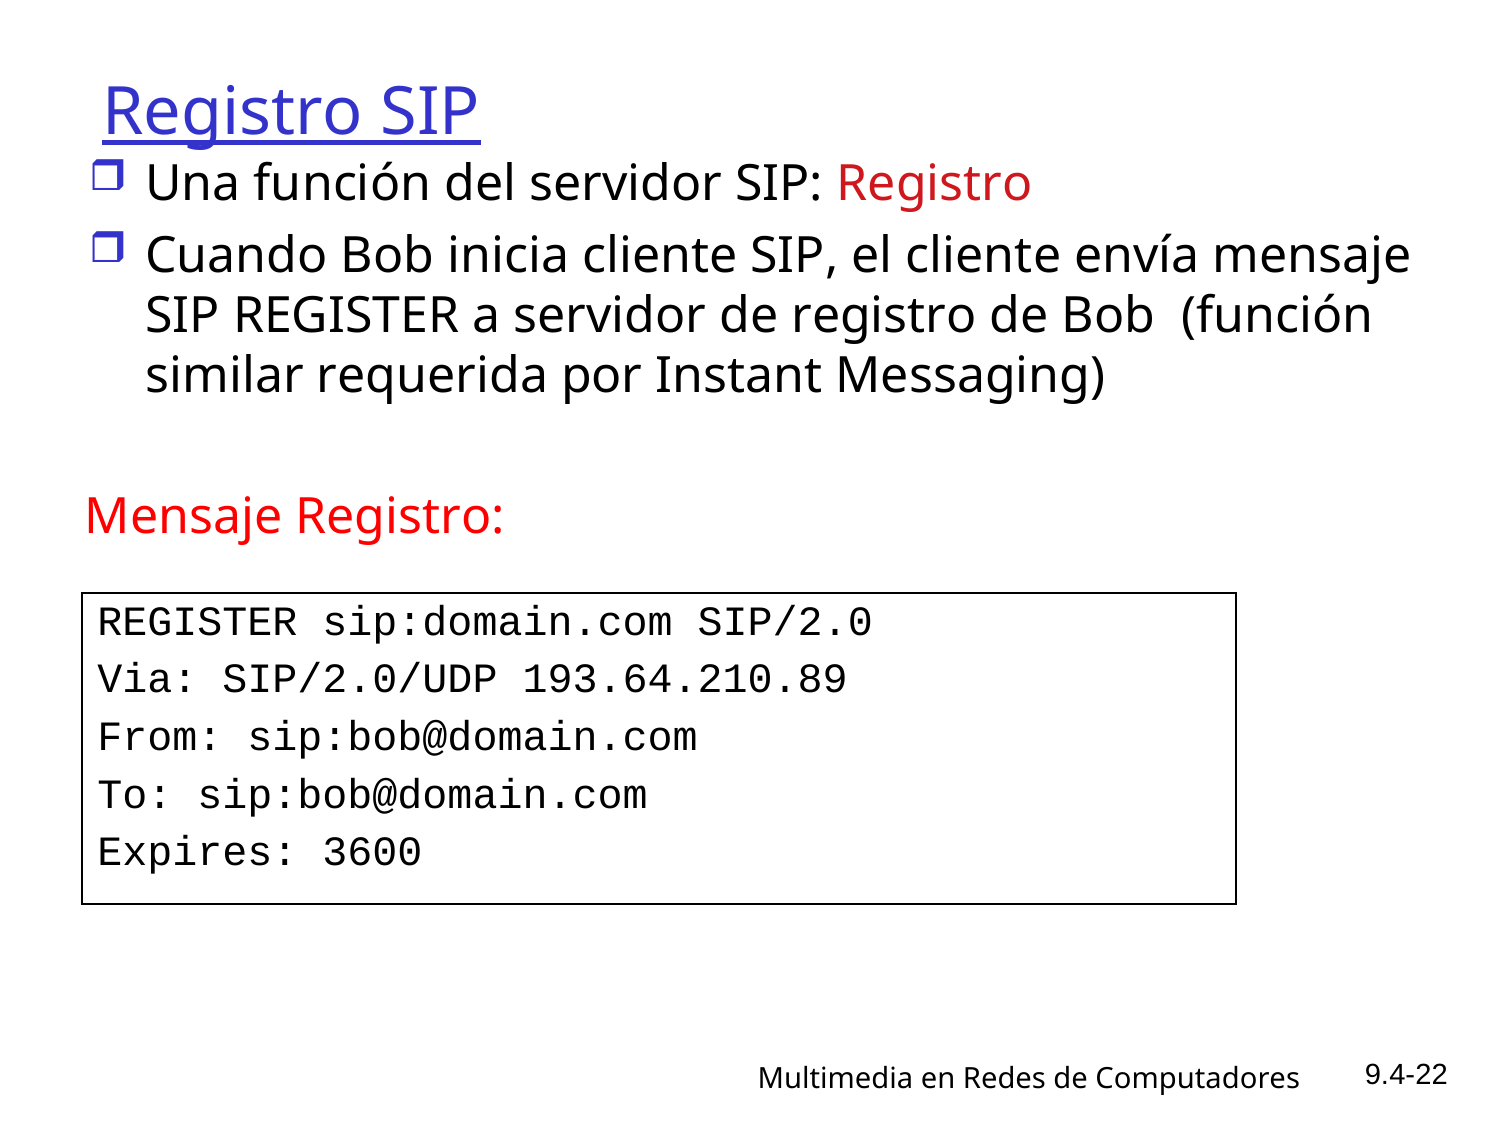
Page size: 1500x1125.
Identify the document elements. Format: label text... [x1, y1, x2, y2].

list REGISTER sip:domain.com SIP/2.0 Via: SIP/2.0/UDP 193.64.210.89 From: sip:bob@domain.com To: sip:bob@domain.com Expires: 3600 [82, 593, 1236, 904]
title Registro SIP [87, 37, 1363, 142]
text_box Una función del servidor SIP: Registro Cuando Bob inicia cliente SIP, el cliente envía mensaje SIP REGISTER a servidor de registro de Bob (función similar requerida por Instant Messaging) [74, 142, 1443, 376]
text_box Mensaje Registro: [70, 475, 521, 552]
